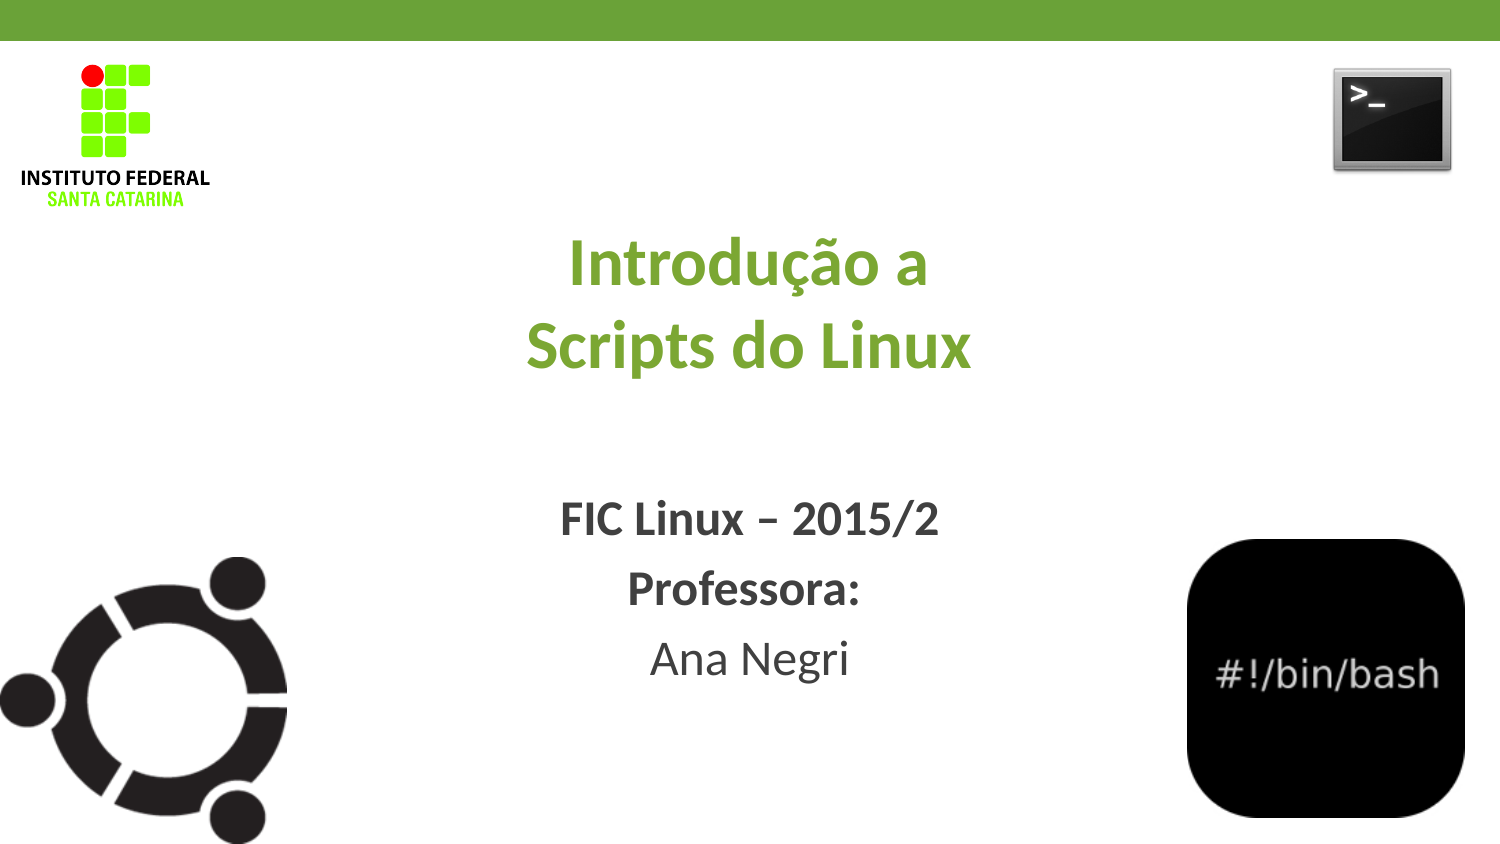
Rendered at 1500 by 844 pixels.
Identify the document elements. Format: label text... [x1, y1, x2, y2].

picture [0, 557, 287, 844]
picture [0, 43, 231, 228]
picture [1328, 55, 1456, 183]
picture [1187, 539, 1465, 818]
subtitle FIC Linux – 2015/2 Professora: Ana Negri [225, 478, 1275, 694]
title Introdução a Scripts do Linux [112, 209, 1388, 391]
